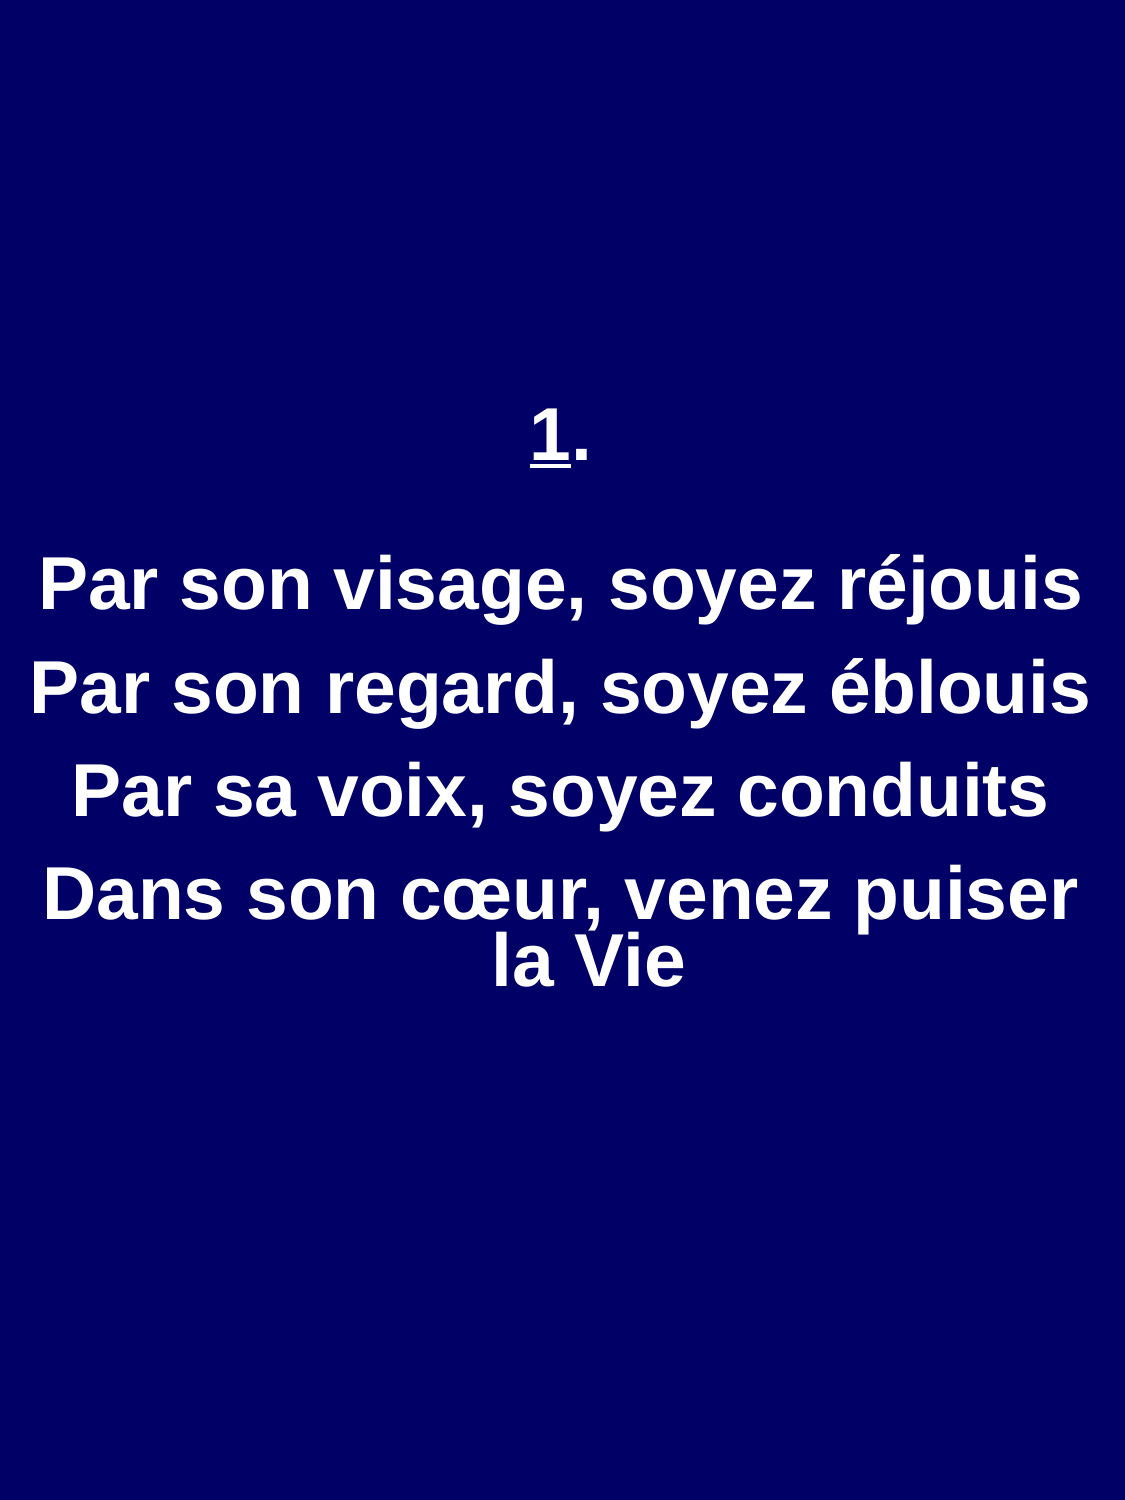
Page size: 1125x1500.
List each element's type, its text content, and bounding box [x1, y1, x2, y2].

text_box 1. Par son visage, soyez réjouis Par son regard, soyez éblouis Par sa voix, soyez conduits Dans son cœur, venez puiser la Vie [11, 35, 1110, 1441]
